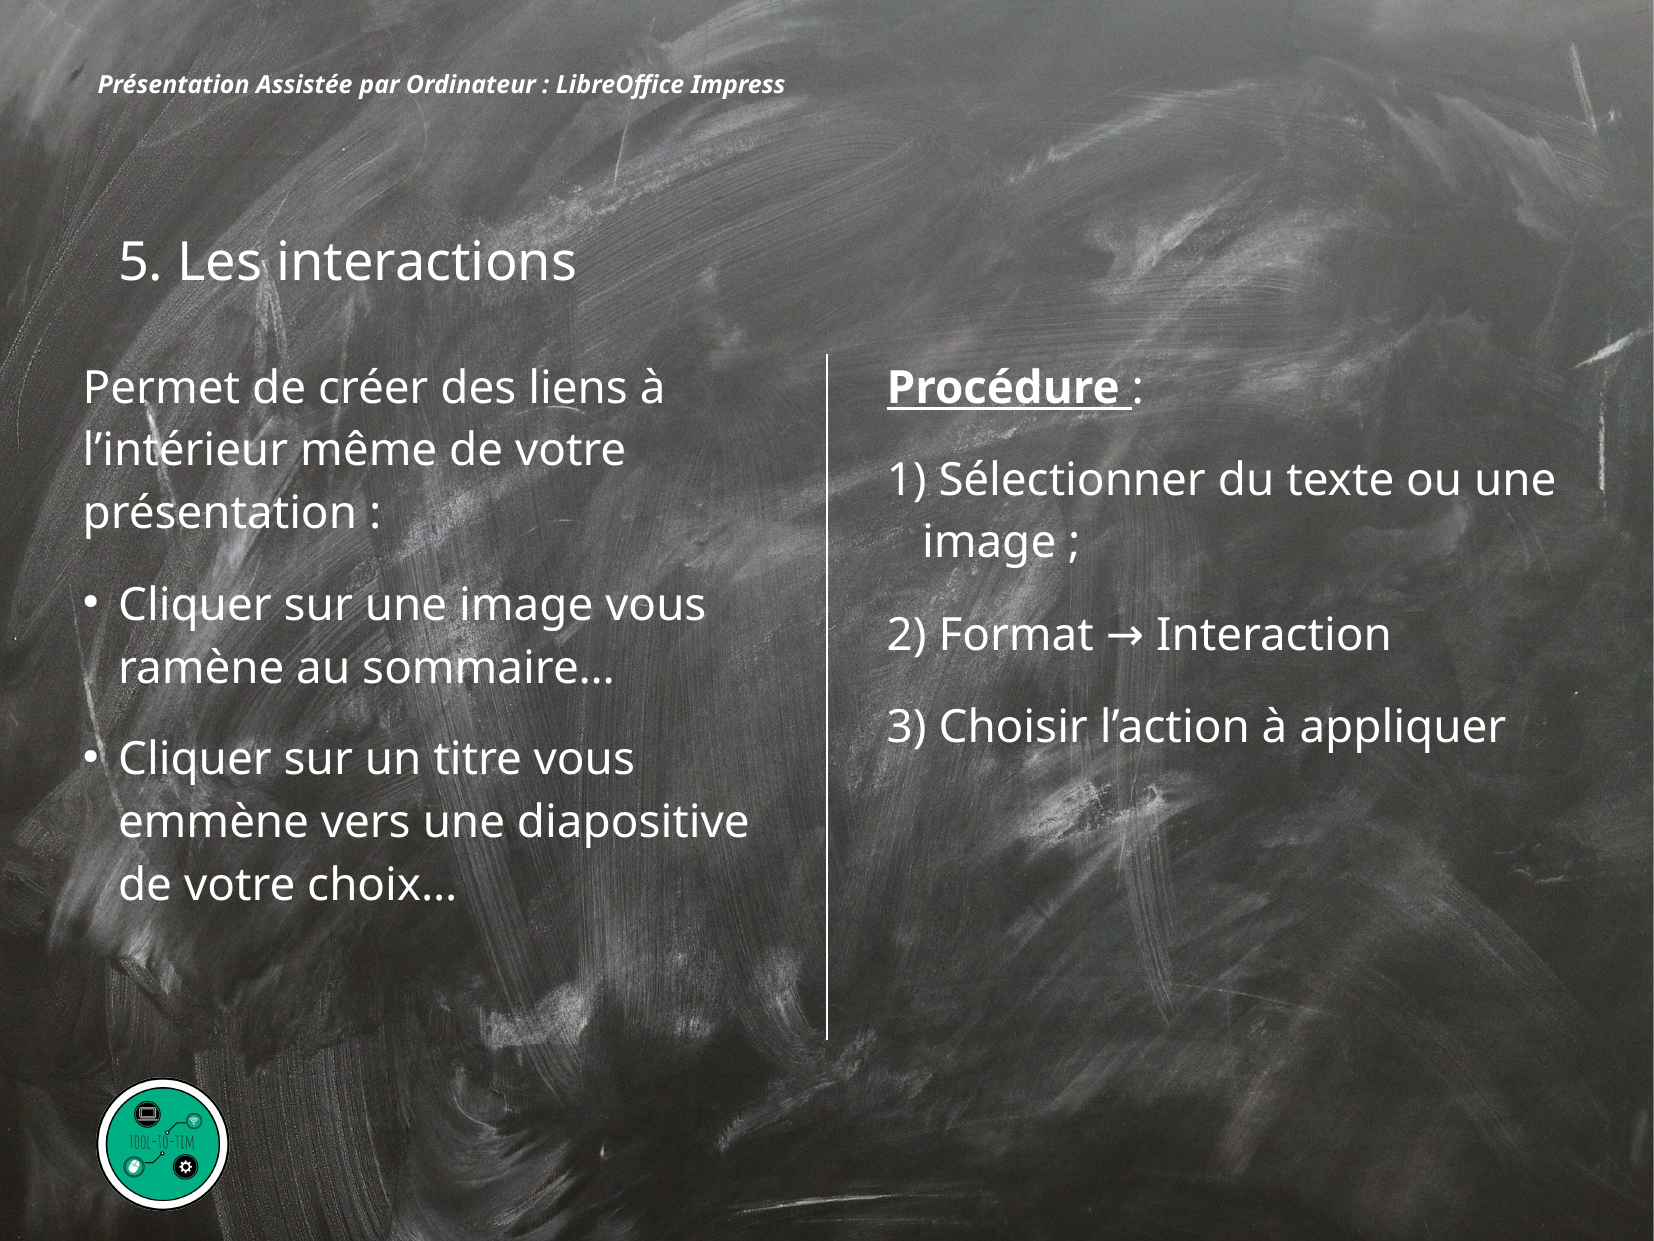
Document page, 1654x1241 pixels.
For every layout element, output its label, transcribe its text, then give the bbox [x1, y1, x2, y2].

title 5. Les interactions [82, 213, 1571, 305]
picture [0, 0, 1654, 1241]
list Procédure : Sélectionner du texte ou une image ; Format → Interaction Choisir l’action à appliquer [886, 354, 1613, 1010]
list Permet de créer des liens à l’intérieur même de votre présentation : Cliquer sur une image vous ramène au sommaire… Cliquer sur un titre vous emmène vers une diapositive de votre choix… [82, 354, 809, 1010]
